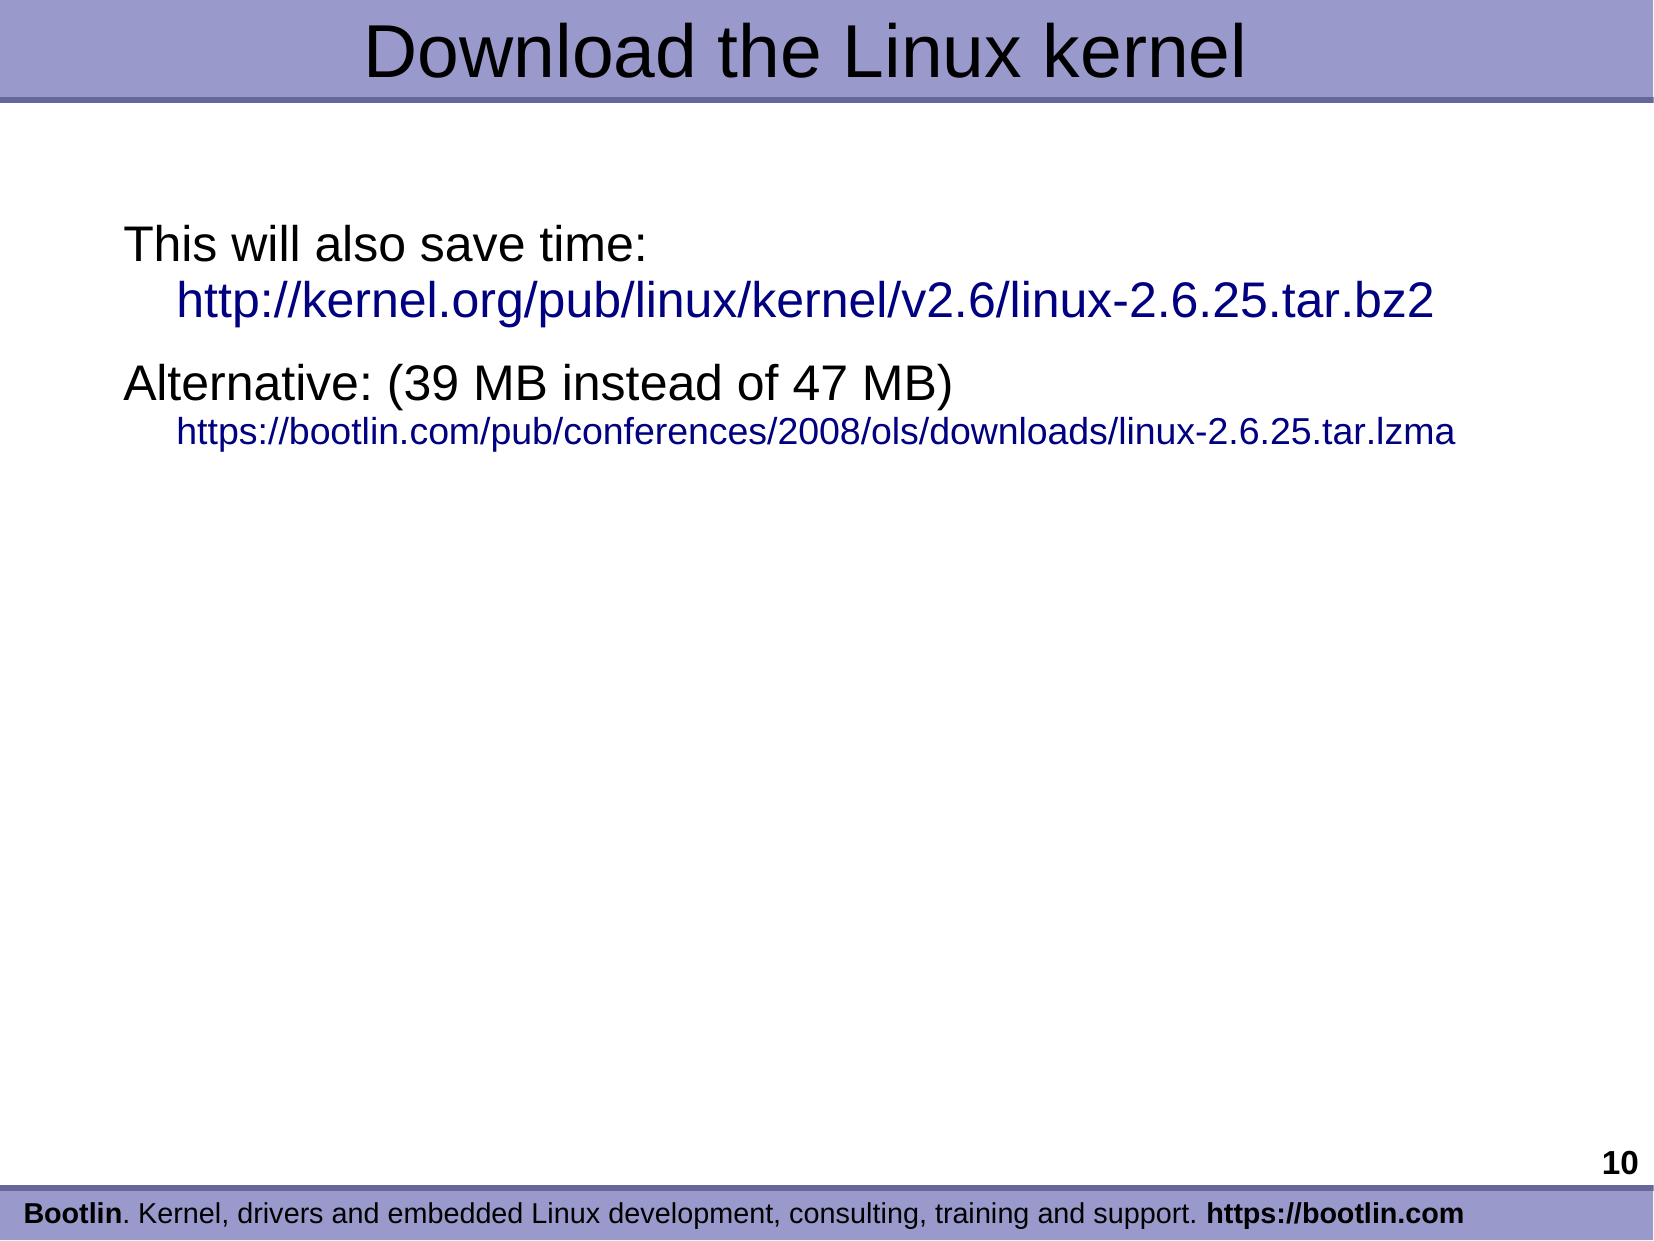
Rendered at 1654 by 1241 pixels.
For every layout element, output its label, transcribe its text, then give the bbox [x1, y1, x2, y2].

title Download the Linux kernel [60, 5, 1551, 97]
list This will also save time: http://kernel.org/pub/linux/kernel/v2.6/linux-2.6.25.tar.bz2 Alternative: (39 MB instead of 47 MB) https://bootlin.com/pub/conferences/2008/ols/downloads/linux-2.6.25.tar.lzma [105, 216, 1592, 1066]
